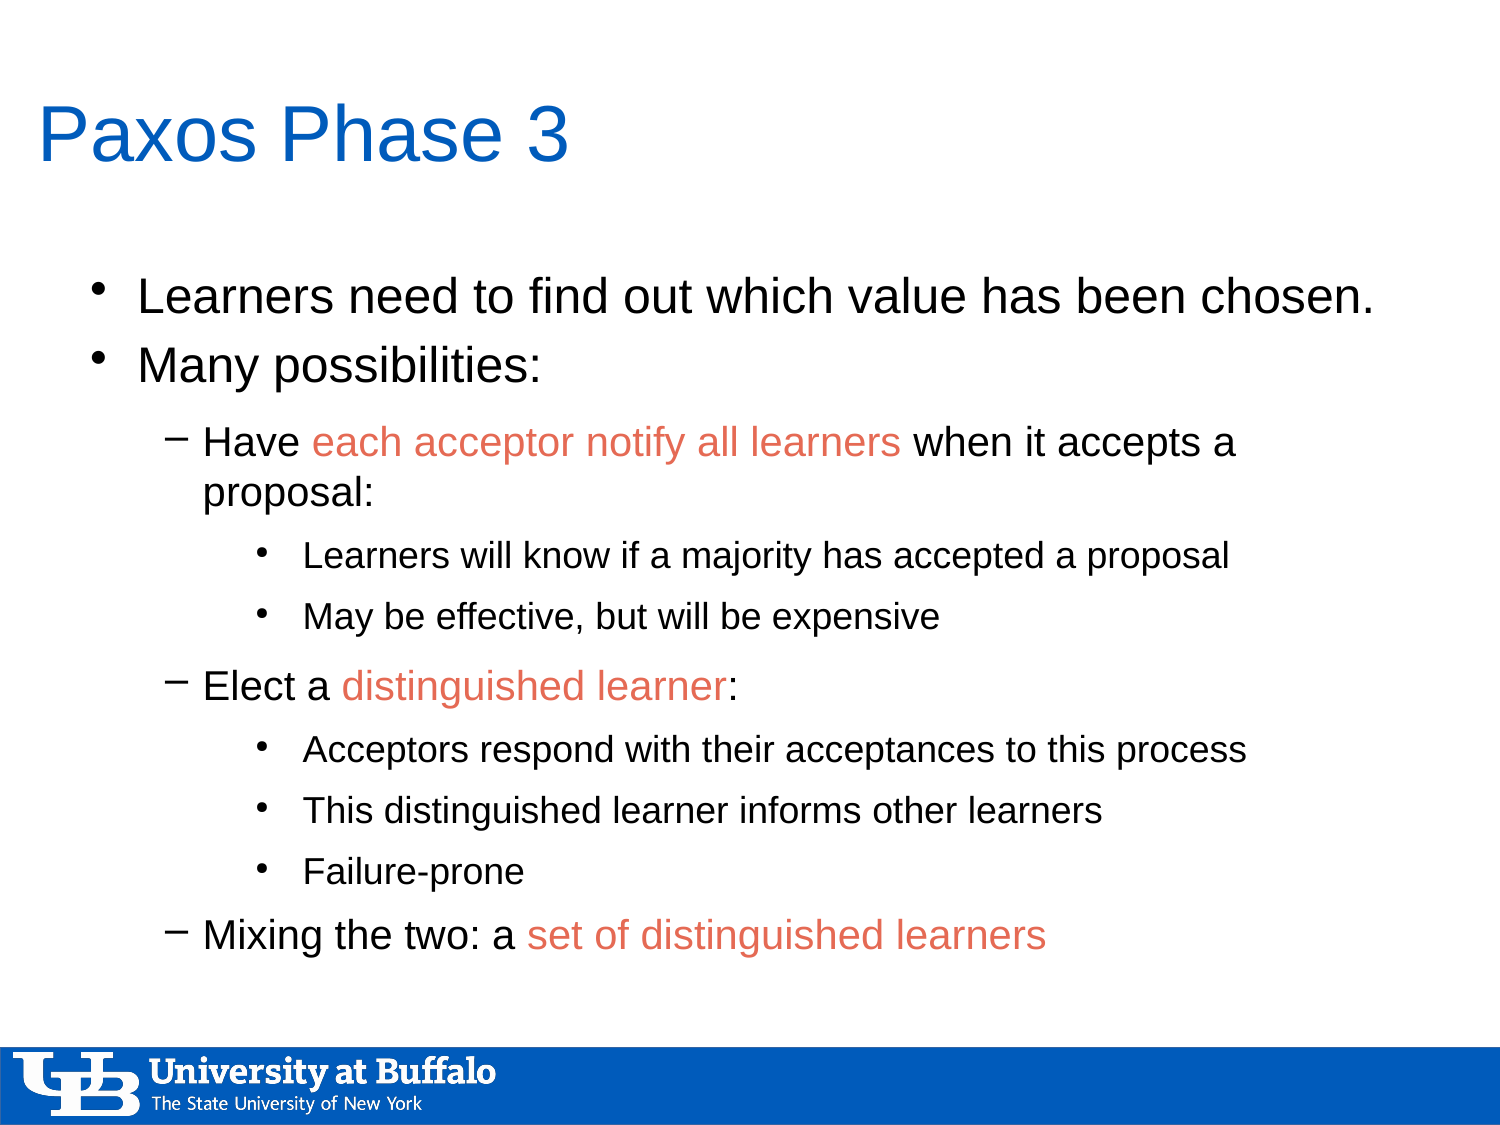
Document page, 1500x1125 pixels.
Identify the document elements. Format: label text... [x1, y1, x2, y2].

picture [13, 1052, 496, 1116]
list Learners need to find out which value has been chosen. Many possibilities: Have each acceptor notify all learners when it accepts a proposal: Learners will know if a majority has accepted a proposal May be effective, but will be expensive Elect a distinguished learner: Acceptors respond with their acceptances to this process This distinguished learner informs other learners Failure-prone Mixing the two: a set of distinguished learners [75, 263, 1425, 916]
title Paxos Phase 3 [37, 40, 1388, 228]
